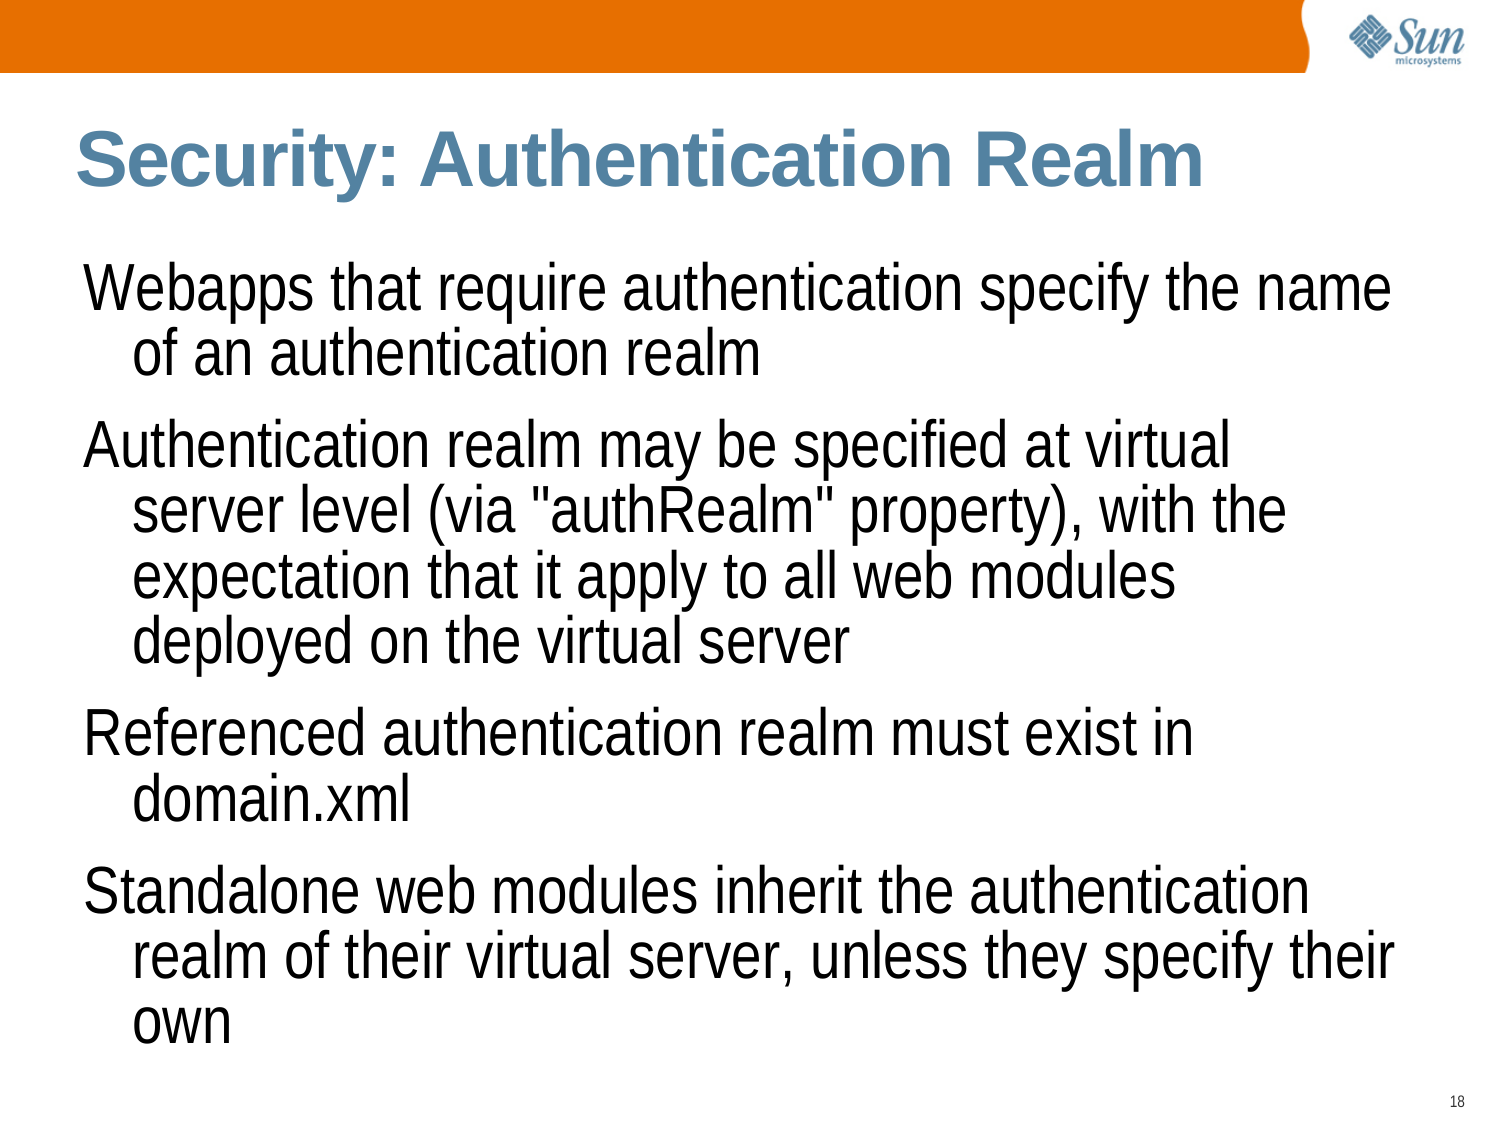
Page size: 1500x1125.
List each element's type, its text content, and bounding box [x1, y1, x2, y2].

title Security: Authentication Realm [75, 123, 1437, 227]
picture [0, 0, 1500, 73]
list Webapps that require authentication specify the name of an authentication realm Authentication realm may be specified at virtual server level (via "authRealm" property), with the expectation that it apply to all web modules deployed on the virtual server Referenced authentication realm must exist in domain.xml Standalone web modules inherit the authentication realm of their virtual server, unless they specify their own [64, 258, 1401, 1062]
